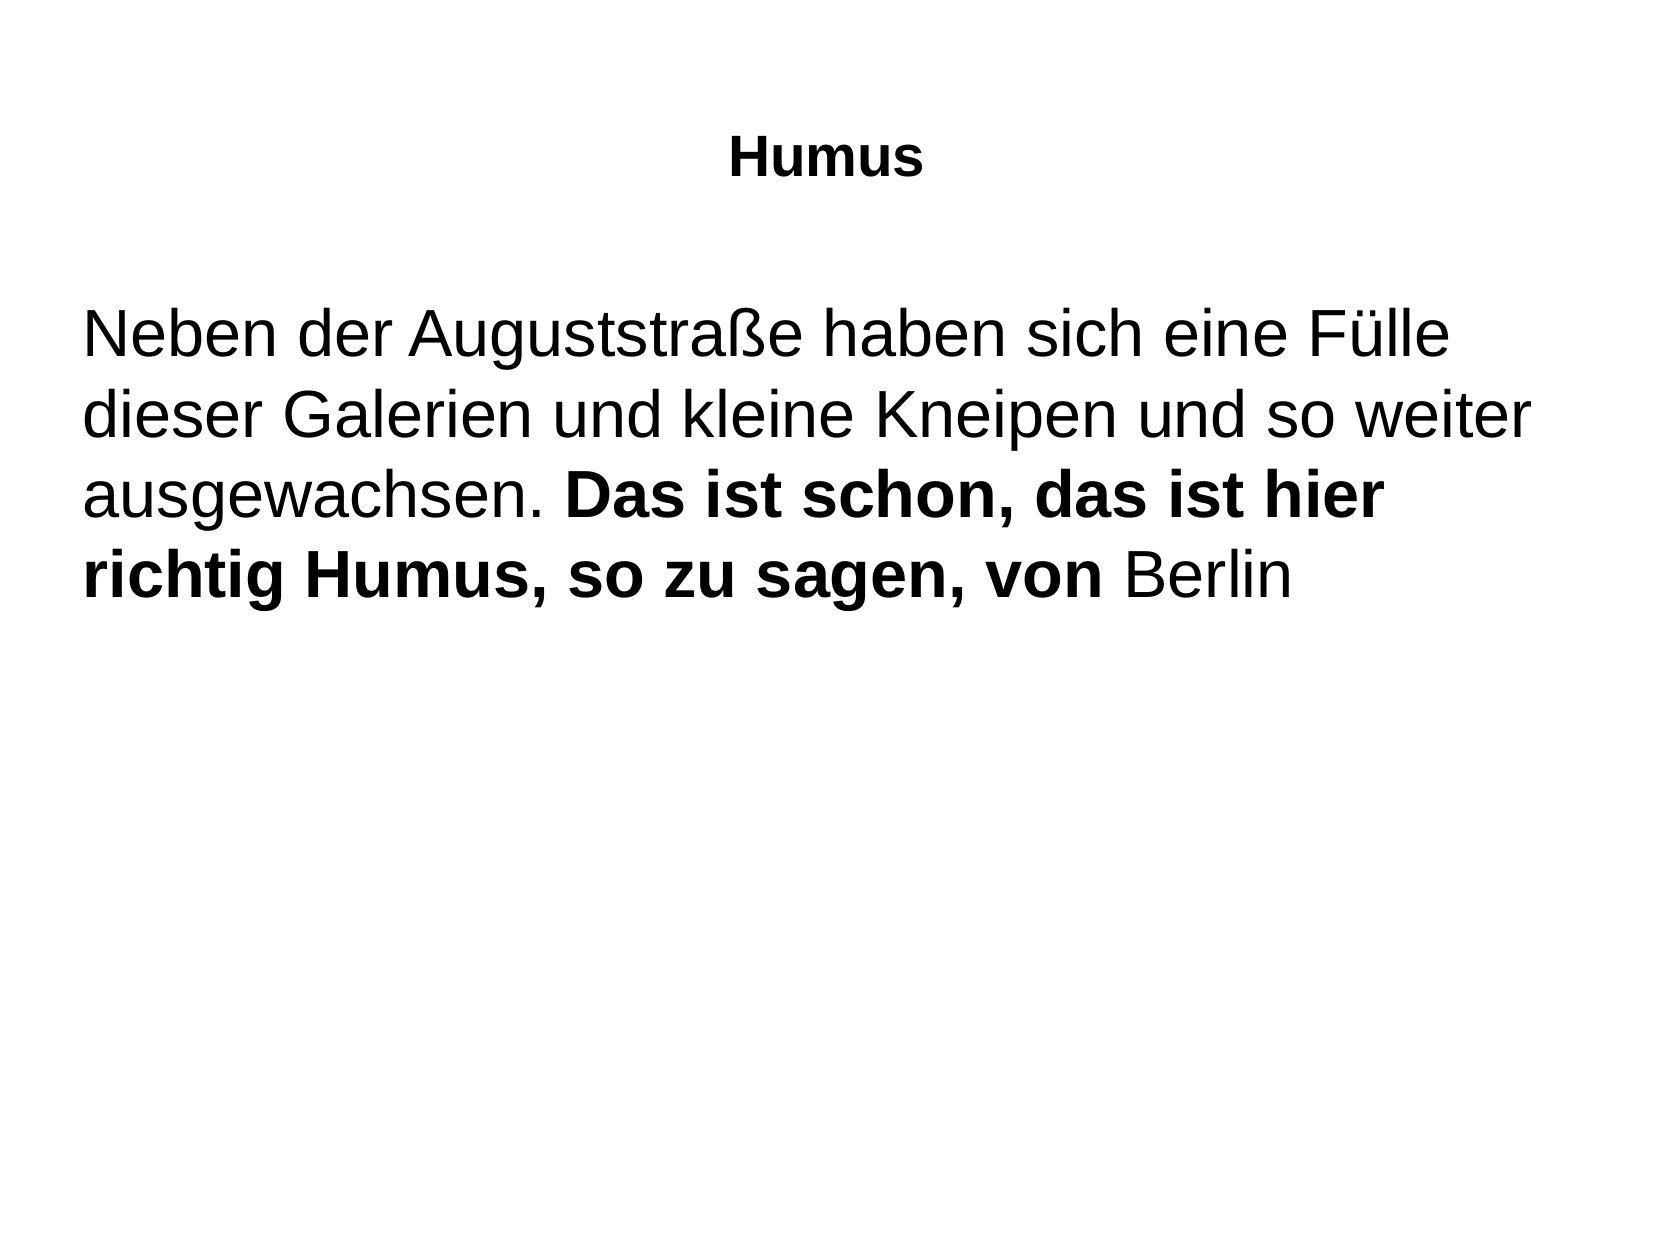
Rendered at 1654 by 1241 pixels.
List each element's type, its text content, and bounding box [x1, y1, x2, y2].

list Neben der Auguststraße haben sich eine Fülle dieser Galerien und kleine Kneipen und so weiter ausgewachsen. Das ist schon, das ist hier richtig Humus, so zu sagen, von Berlin [82, 290, 1571, 1010]
title Humus [82, 49, 1571, 257]
